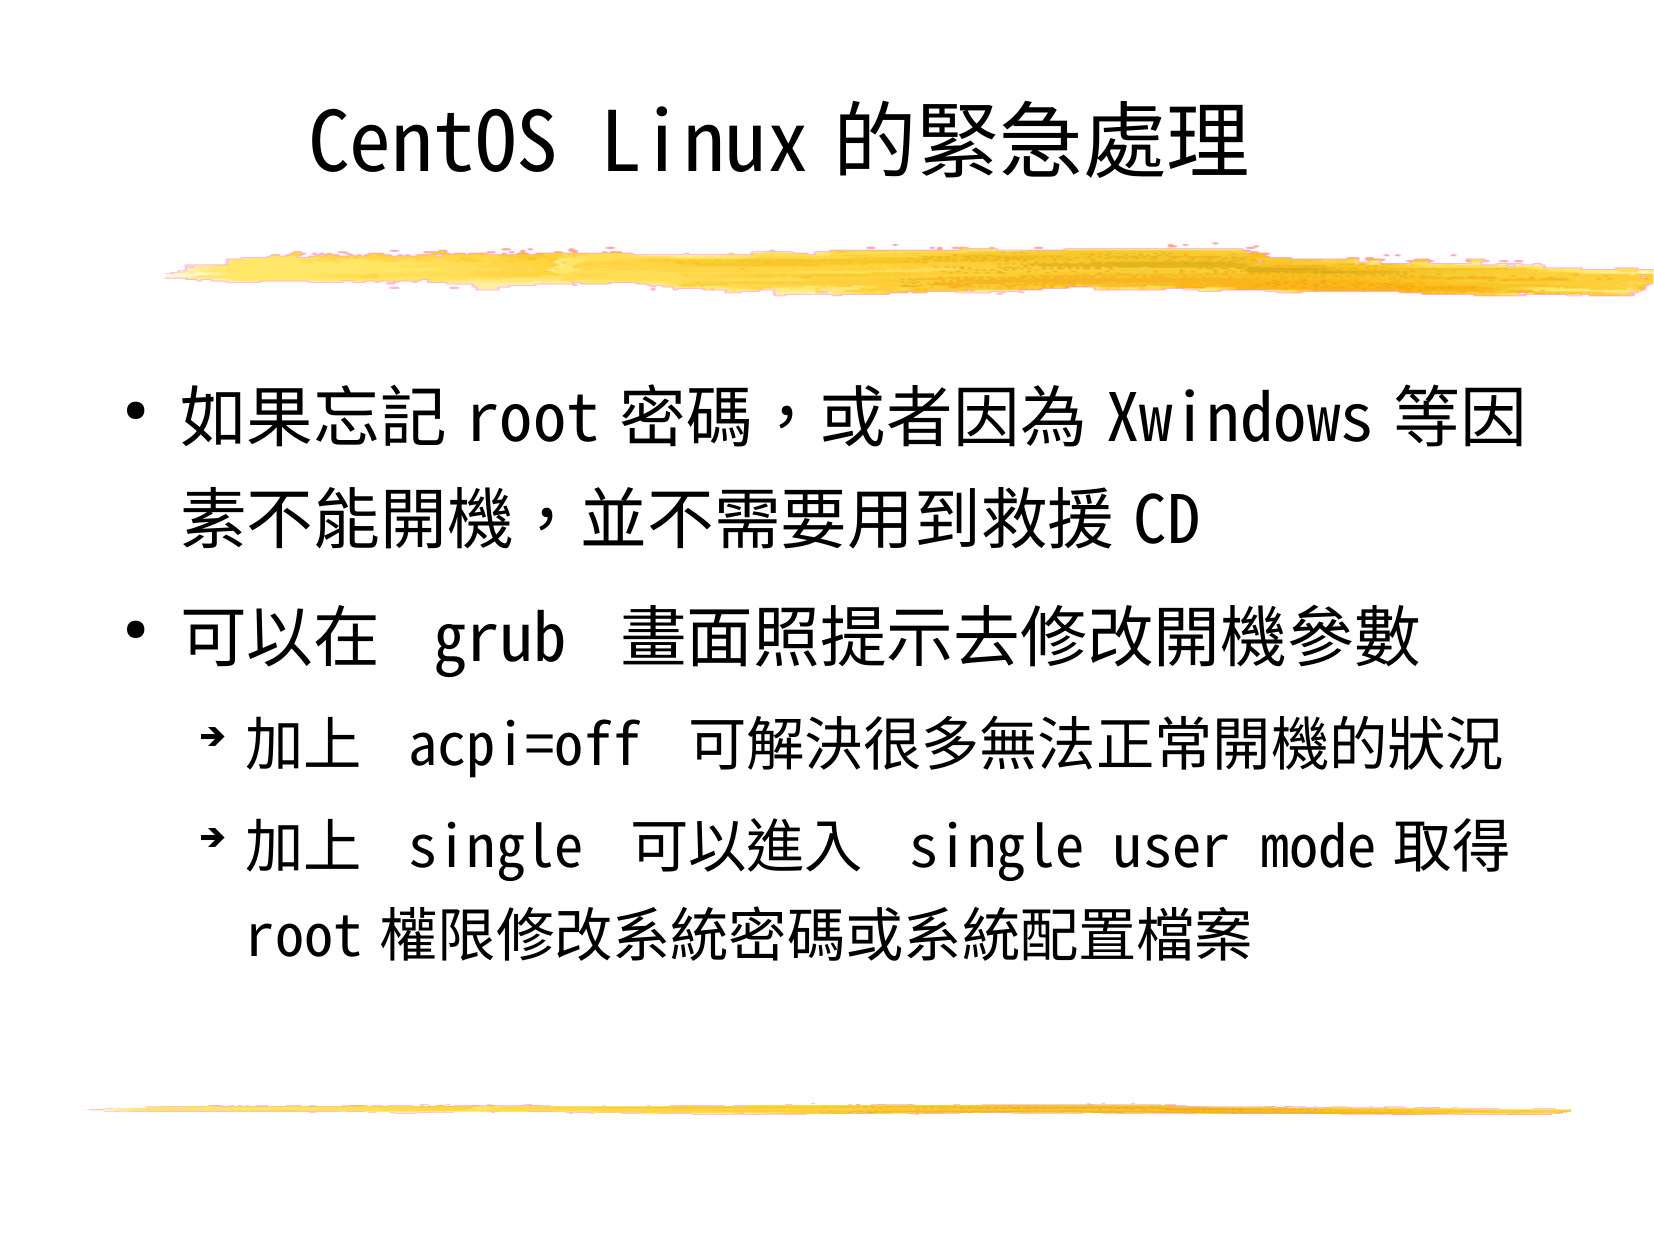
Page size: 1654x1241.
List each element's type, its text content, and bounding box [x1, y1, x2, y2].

list 如果忘記root密碼，或者因為Xwindows等因素不能開機，並不需要用到救援CD 可以在 grub 畫面照提示去修改開機參數 加上 acpi=off 可解決很多無法正常開機的狀況 加上 single 可以進入 single user mode取得root權限修改系統密碼或系統配置檔案 [124, 358, 1530, 1103]
picture [82, 1102, 1571, 1117]
picture [165, 237, 1654, 308]
title CentOS Linux的緊急處理 [76, 28, 1482, 236]
